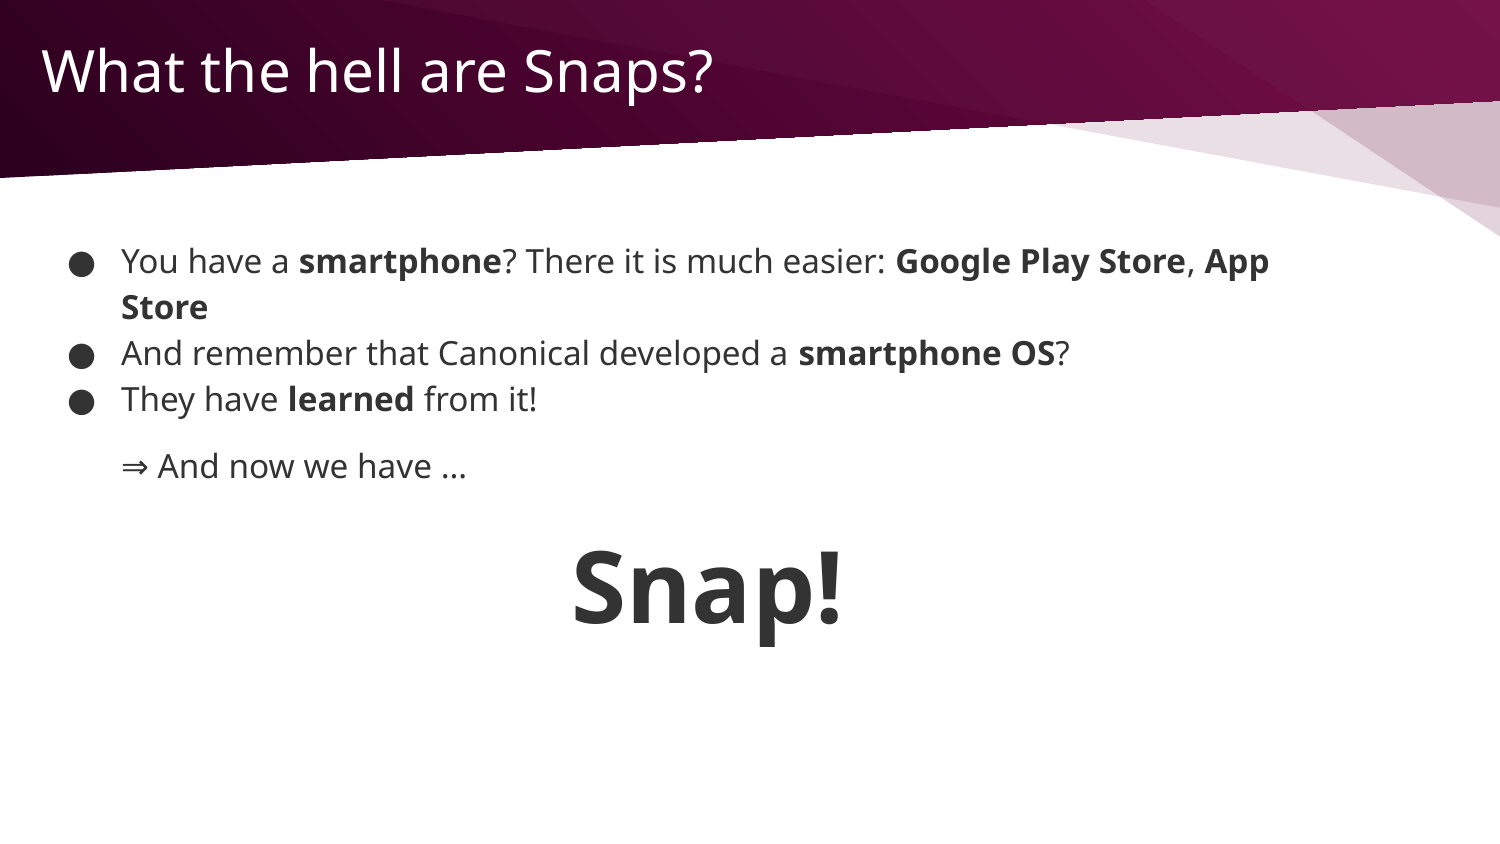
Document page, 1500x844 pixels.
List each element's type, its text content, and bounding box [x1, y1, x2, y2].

list You have a smartphone? There it is much easier: Google Play Store, App Store And remember that Canonical developed a smartphone OS? They have learned from it! ⇒ And now we have … Snap! [35, 229, 1324, 789]
title What the hell are Snaps? [41, 5, 1336, 134]
